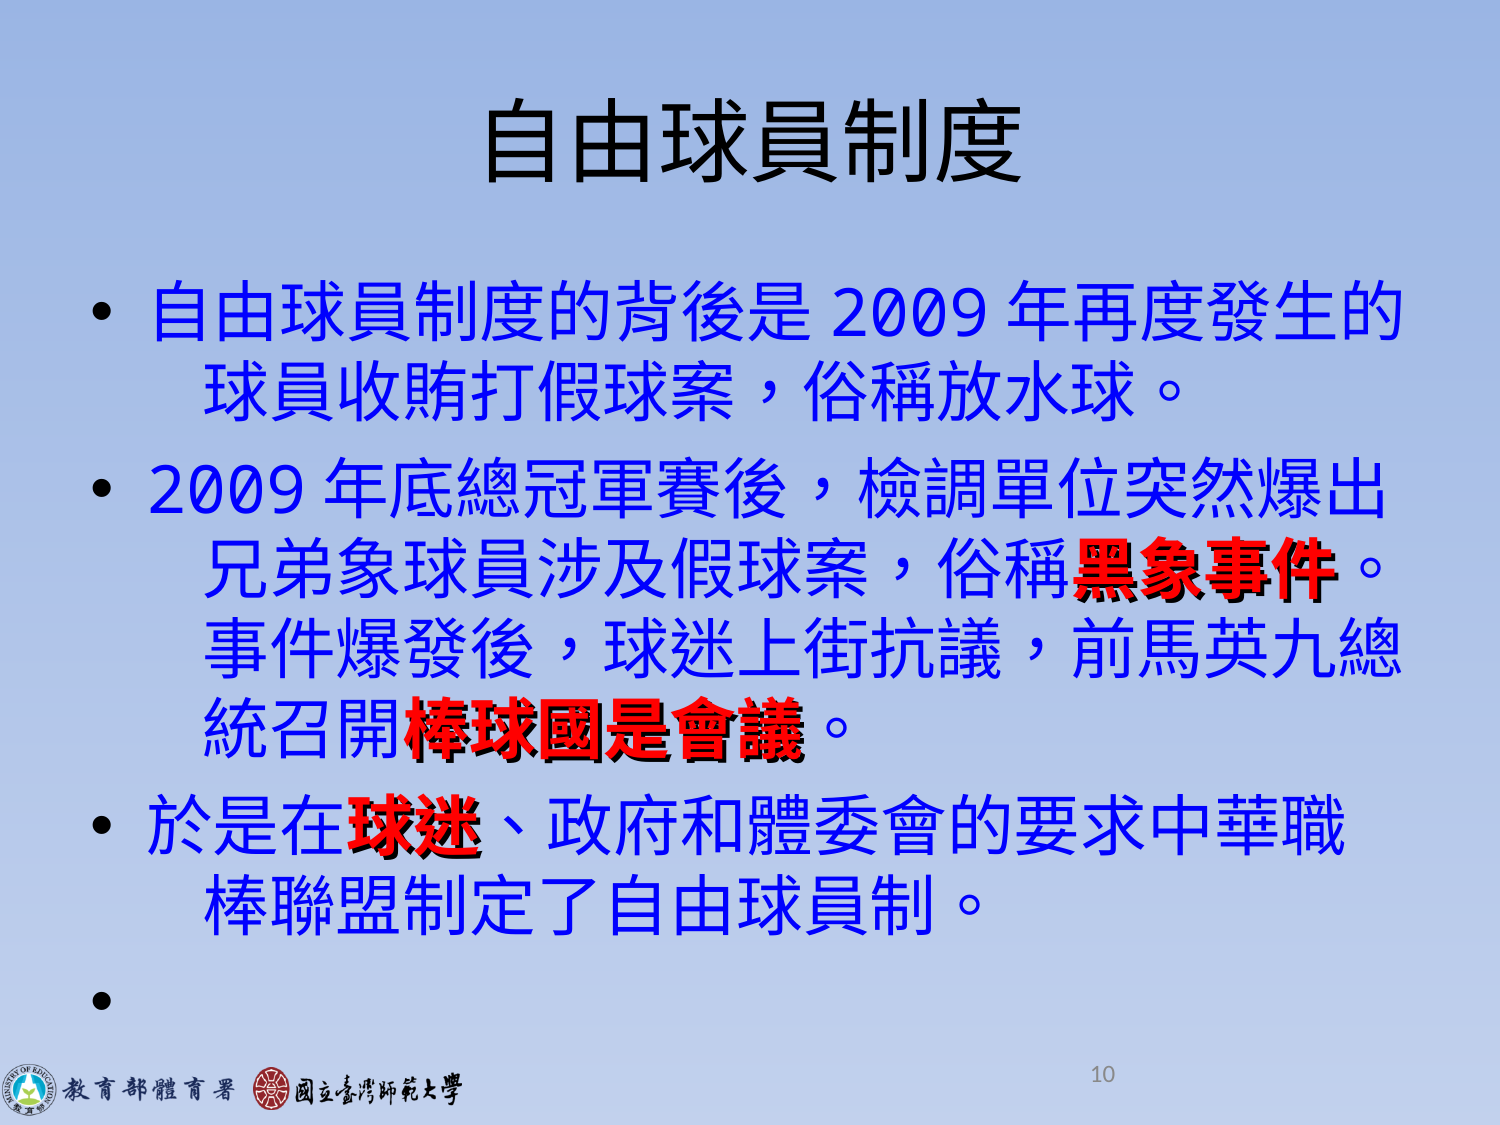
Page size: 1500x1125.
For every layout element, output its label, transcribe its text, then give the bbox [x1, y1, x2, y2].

list 自由球員制度的背後是2009年再度發生的球員收賄打假球案，俗稱放水球。 2009年底總冠軍賽後，檢調單位突然爆出兄弟象球員涉及假球案，俗稱黑象事件。事件爆發後，球迷上街抗議，前馬英九總統召開棒球國是會議。 於是在球迷、政府和體委會的要求中華職棒聯盟制定了自由球員制。 [75, 262, 1426, 1005]
text_box [1074, 1042, 1426, 1103]
title 自由球員制度 [75, 45, 1426, 233]
